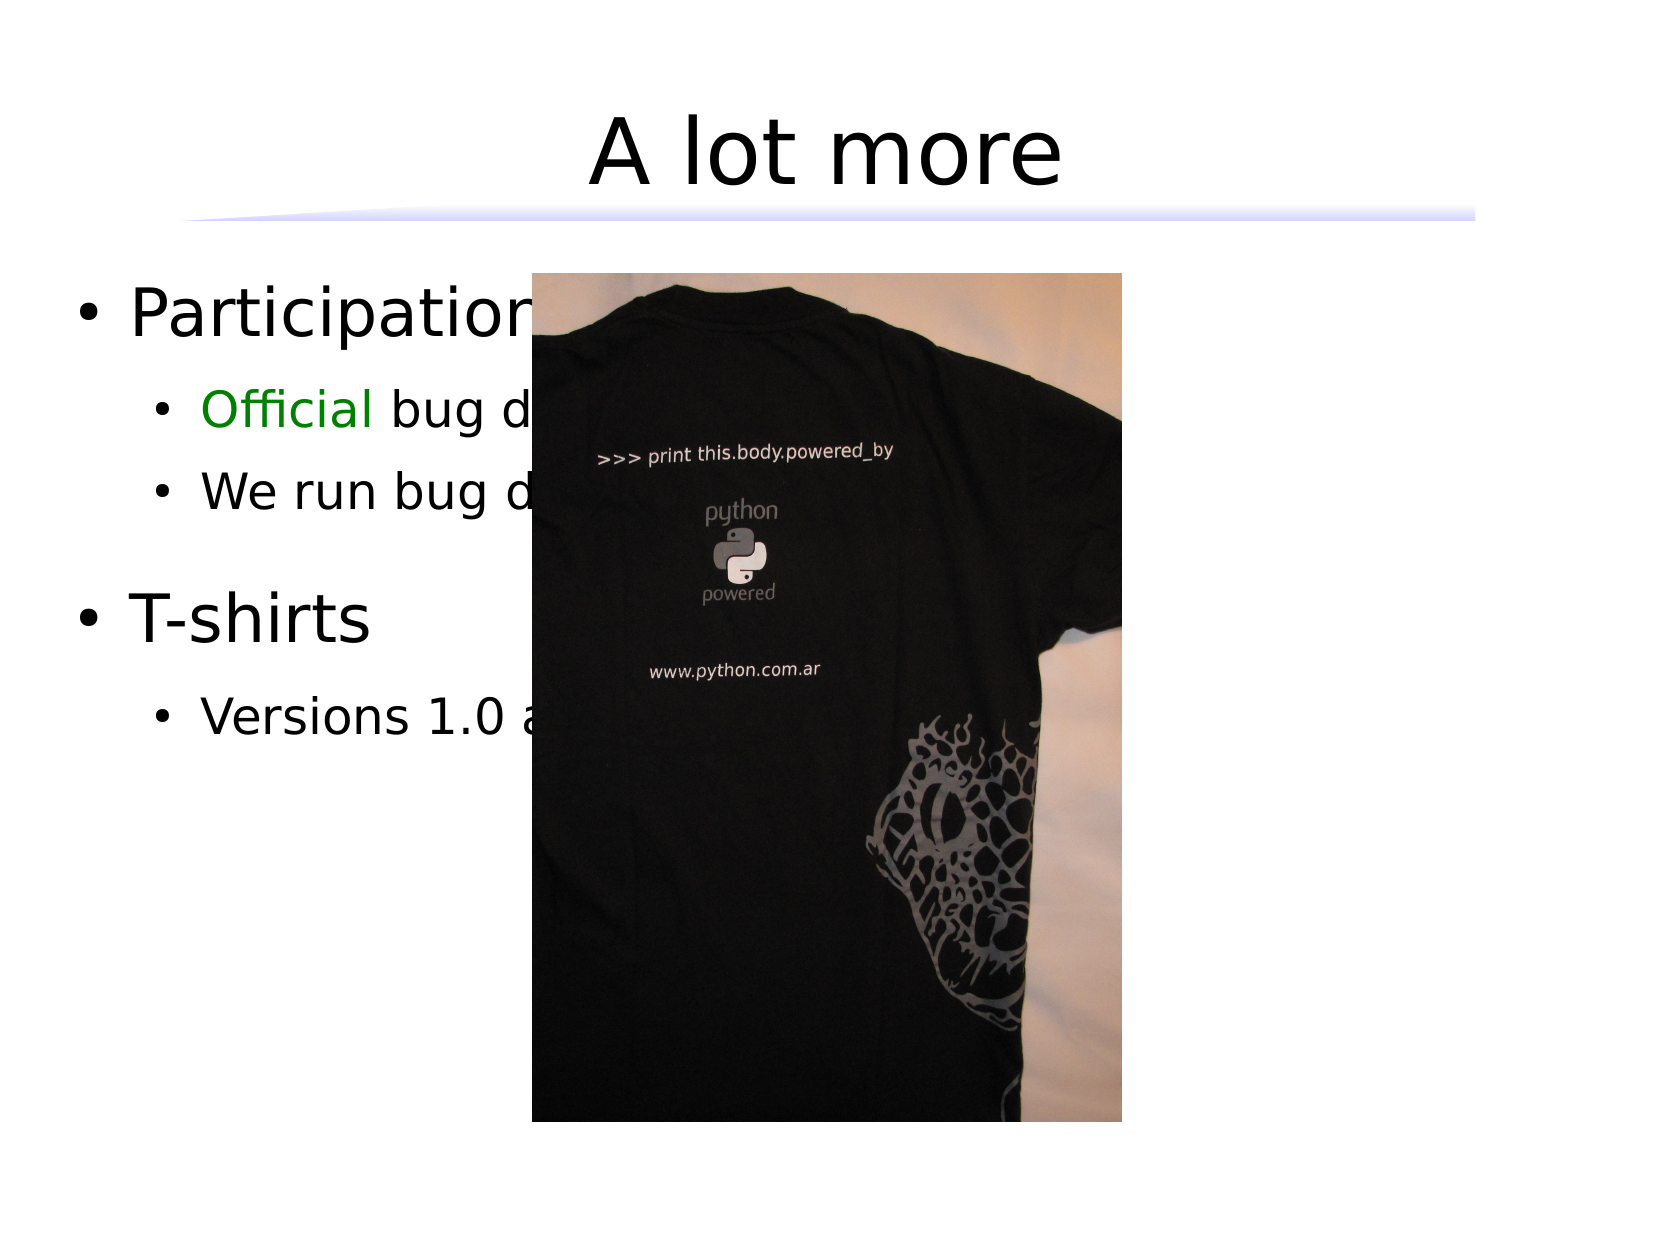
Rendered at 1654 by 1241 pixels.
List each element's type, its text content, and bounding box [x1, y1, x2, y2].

title A lot more [82, 44, 1571, 262]
picture [402, 273, 1516, 1122]
list Participation on Bug days Official bug days We run bug days ourselves! T-shirts Versions 1.0 and 2.0 [59, 274, 402, 1093]
